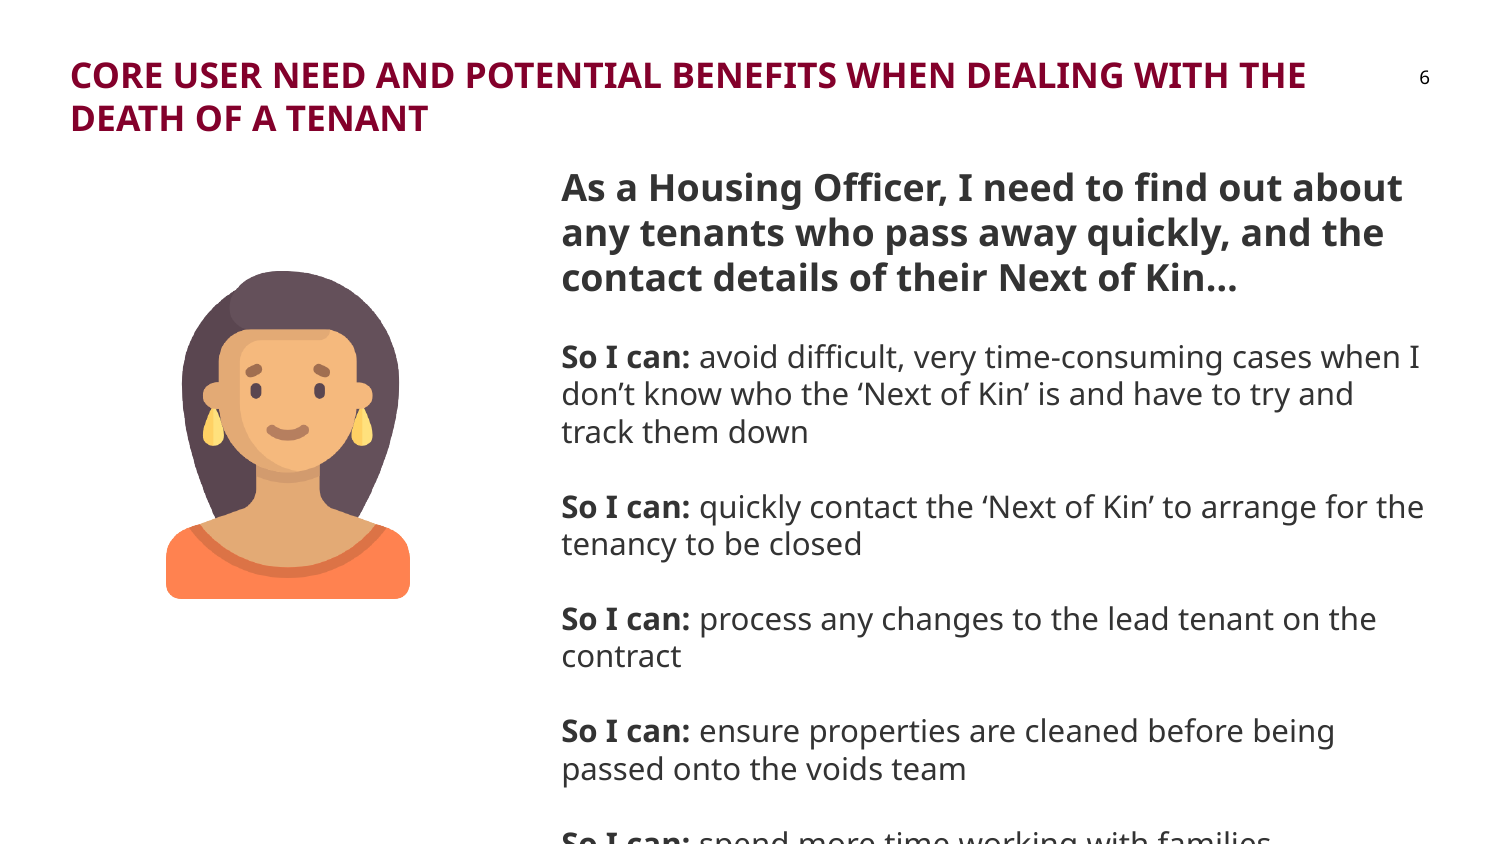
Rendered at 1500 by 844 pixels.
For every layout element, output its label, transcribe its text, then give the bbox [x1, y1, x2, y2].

slide_number <number> [1388, 65, 1431, 111]
title CORE USER NEED AND POTENTIAL BENEFITS WHEN DEALING WITH THE DEATH OF A TENANT [69, 53, 1357, 161]
picture [123, 271, 452, 600]
list As a Housing Officer, I need to find out about any tenants who pass away quickly, and the contact details of their Next of Kin… So I can: avoid difficult, very time-consuming cases when I don’t know who the ‘Next of Kin’ is and have to try and track them down So I can: quickly contact the ‘Next of Kin’ to arrange for the tenancy to be closed So I can: process any changes to the lead tenant on the contract So I can: ensure properties are cleaned before being passed onto the voids team So I can: spend more time working with families [561, 164, 1433, 755]
